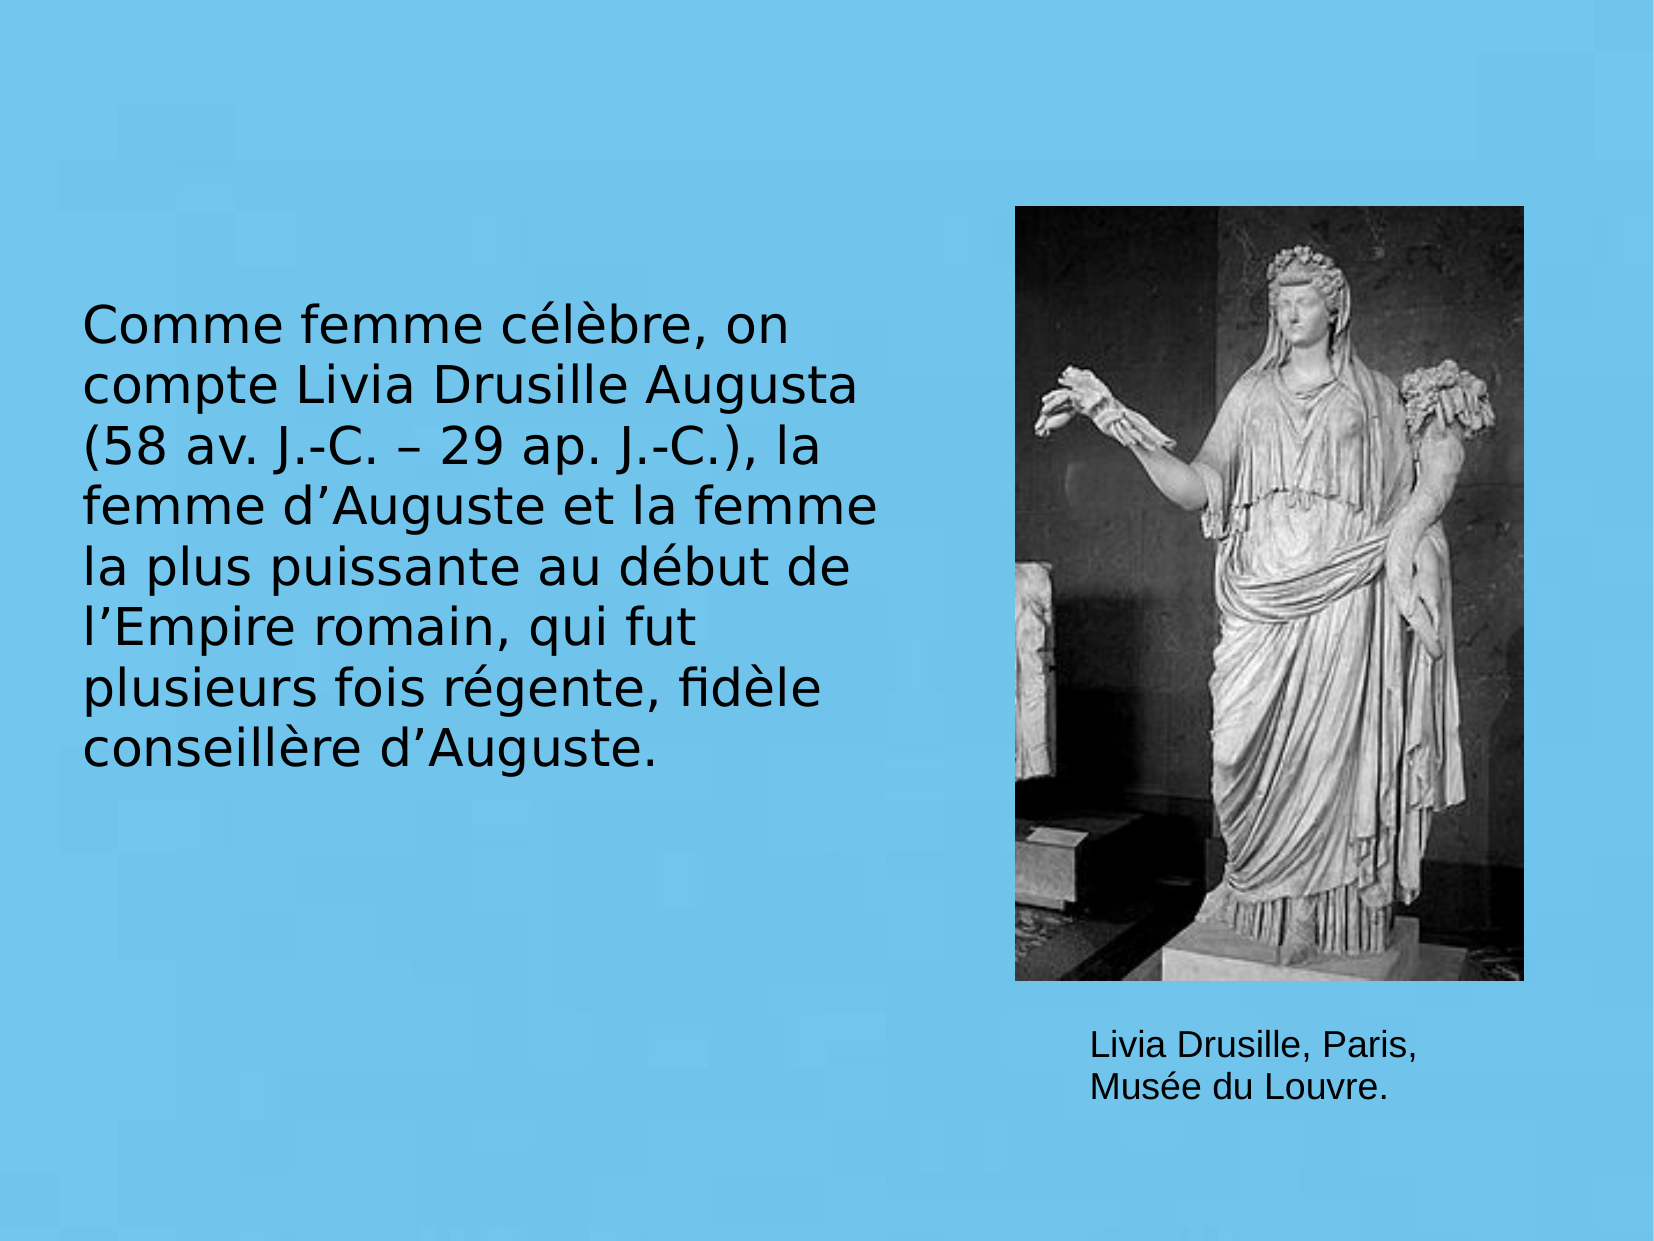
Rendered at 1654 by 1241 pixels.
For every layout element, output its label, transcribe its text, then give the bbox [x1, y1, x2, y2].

picture [0, 0, 1654, 1241]
text_box Livia Drusille, Paris, Musée du Louvre. [1074, 1015, 1524, 1115]
subtitle Comme femme célèbre, on compte Livia Drusille Augusta (58 av. J.-C. – 29 ap. J.-C.), la femme d’Auguste et la femme la plus puissante au début de l’Empire romain, qui fut plusieurs fois régente, fidèle conseillère d’Auguste. [82, 49, 922, 1146]
